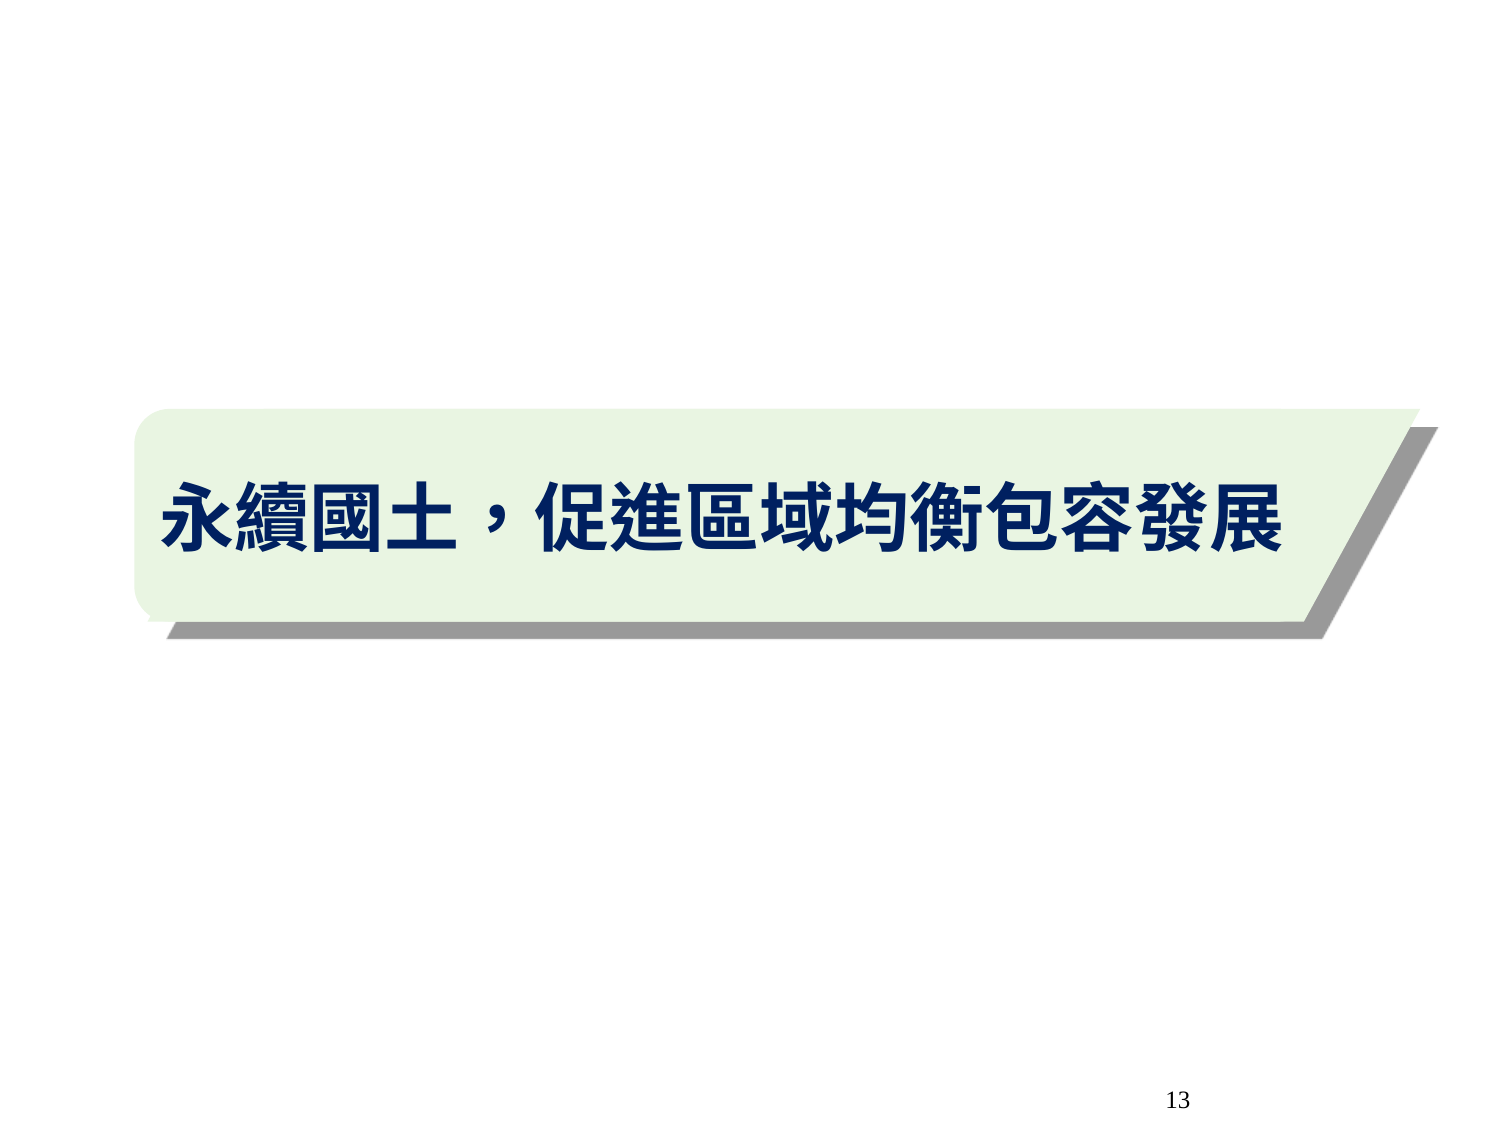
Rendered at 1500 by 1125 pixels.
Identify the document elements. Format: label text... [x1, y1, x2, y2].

text_box [1281, 408, 1421, 622]
text_box 永續國土，促進區域均衡包容發展 [134, 408, 1314, 622]
text_box [147, 617, 163, 622]
